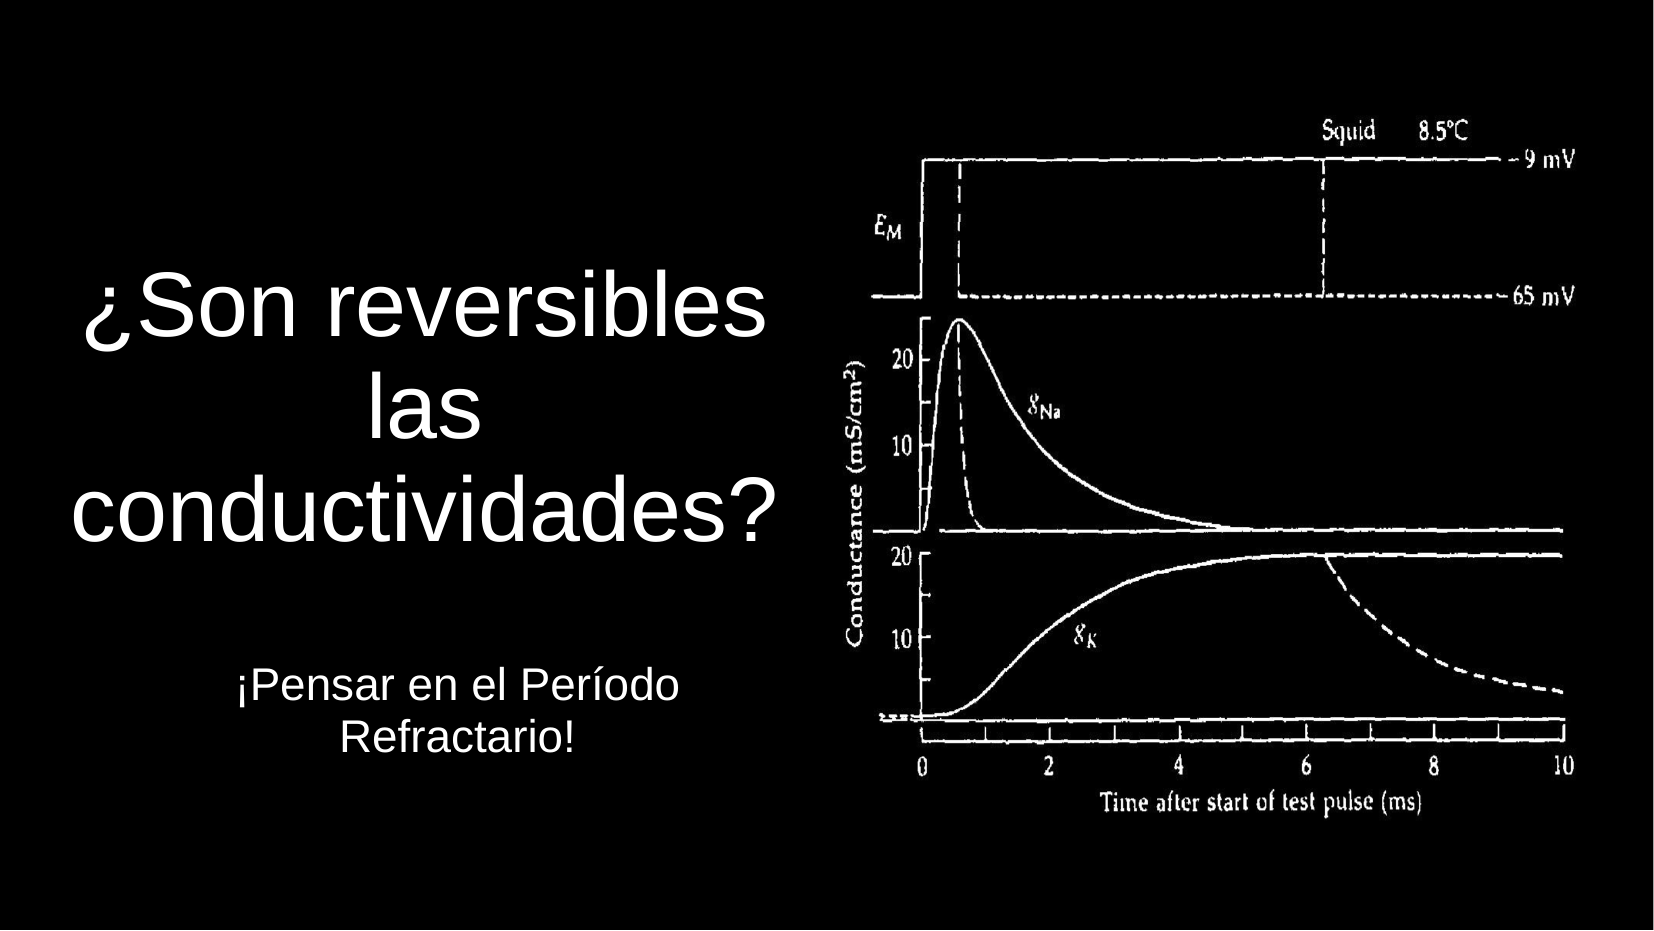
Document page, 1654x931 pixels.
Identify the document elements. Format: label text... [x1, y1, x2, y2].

picture [826, 102, 1588, 827]
text_box ¡Pensar en el Período Refractario! [147, 651, 768, 770]
title ¿Son reversibles las conductividades? [53, 253, 798, 562]
